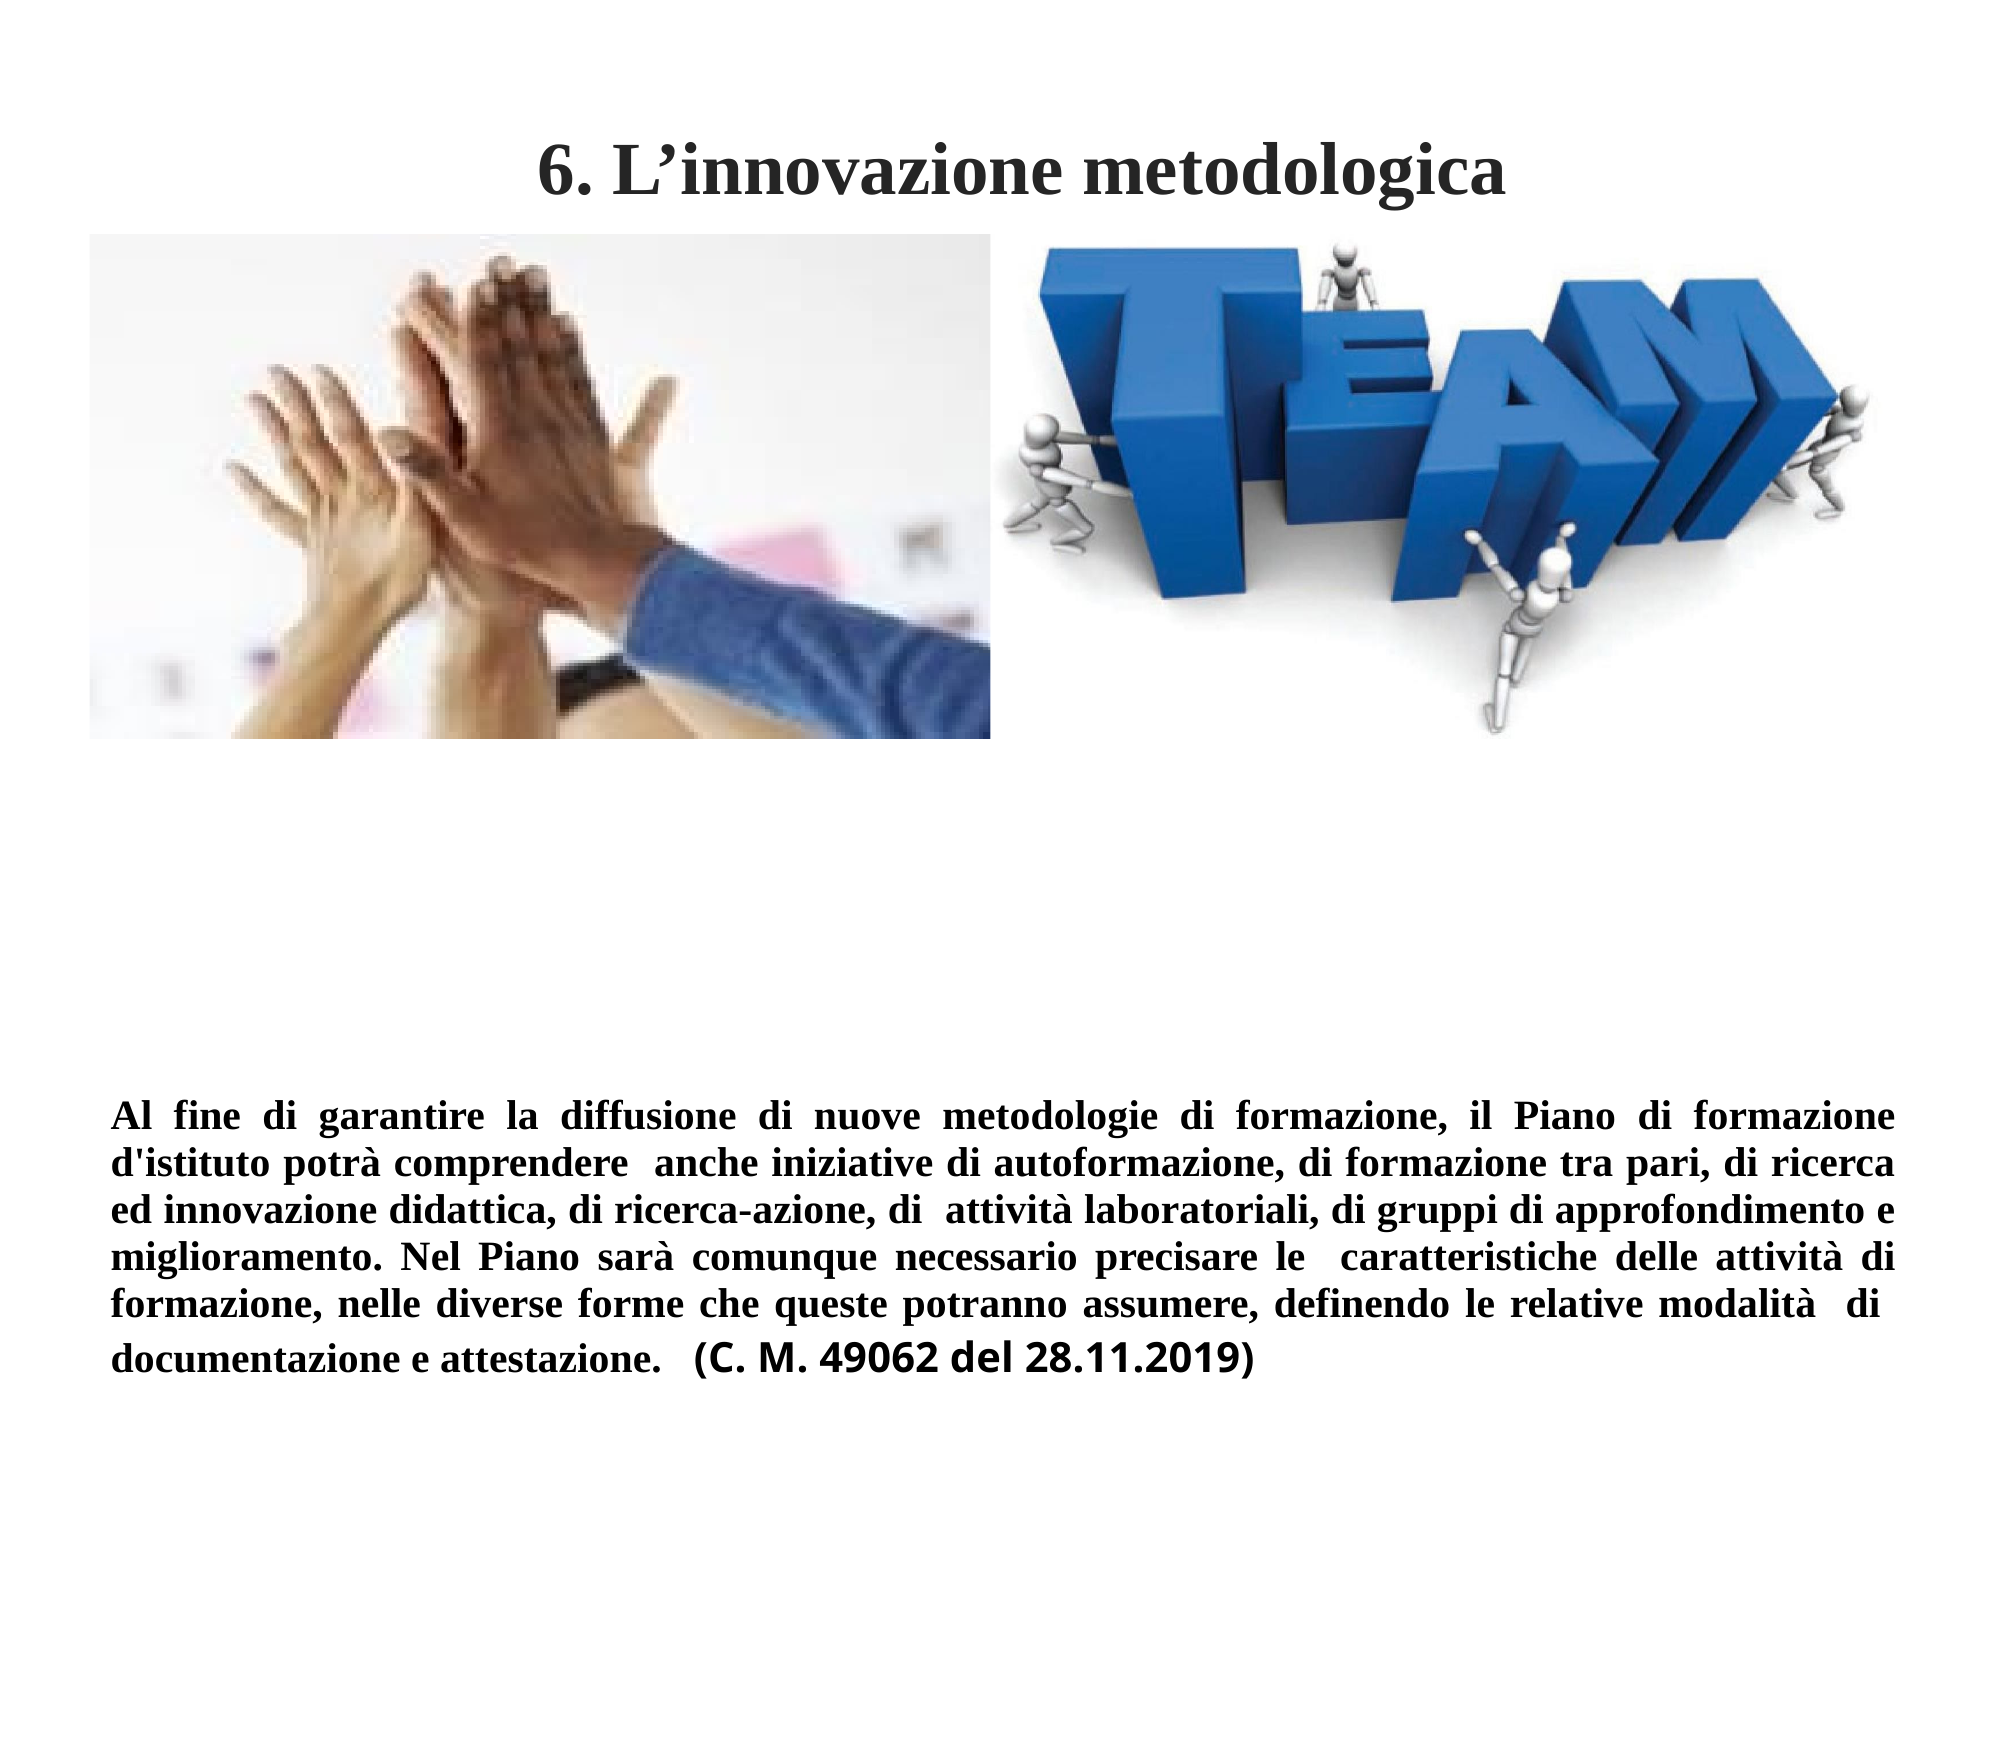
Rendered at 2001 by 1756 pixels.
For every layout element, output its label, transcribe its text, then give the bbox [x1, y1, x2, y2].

title 6. L’innovazione metodologica [535, 117, 1511, 413]
text_box [89, 234, 1910, 739]
text_box Al fine di garantire la diffusione di nuove metodologie di formazione, il Piano di formazione d'istituto potrà comprendere anche iniziative di autoformazione, di formazione tra pari, di ricerca ed innovazione didattica, di ricerca-azione, di attività laboratoriali, di gruppi di approfondimento e miglioramento. Nel Piano sarà comunque necessario precisare le caratteristiche delle attività di formazione, nelle diverse forme che queste potranno assumere, definendo le relative modalità di documentazione e attestazione. (C. M. 49062 del 28.11.2019) [94, 1086, 1923, 1386]
